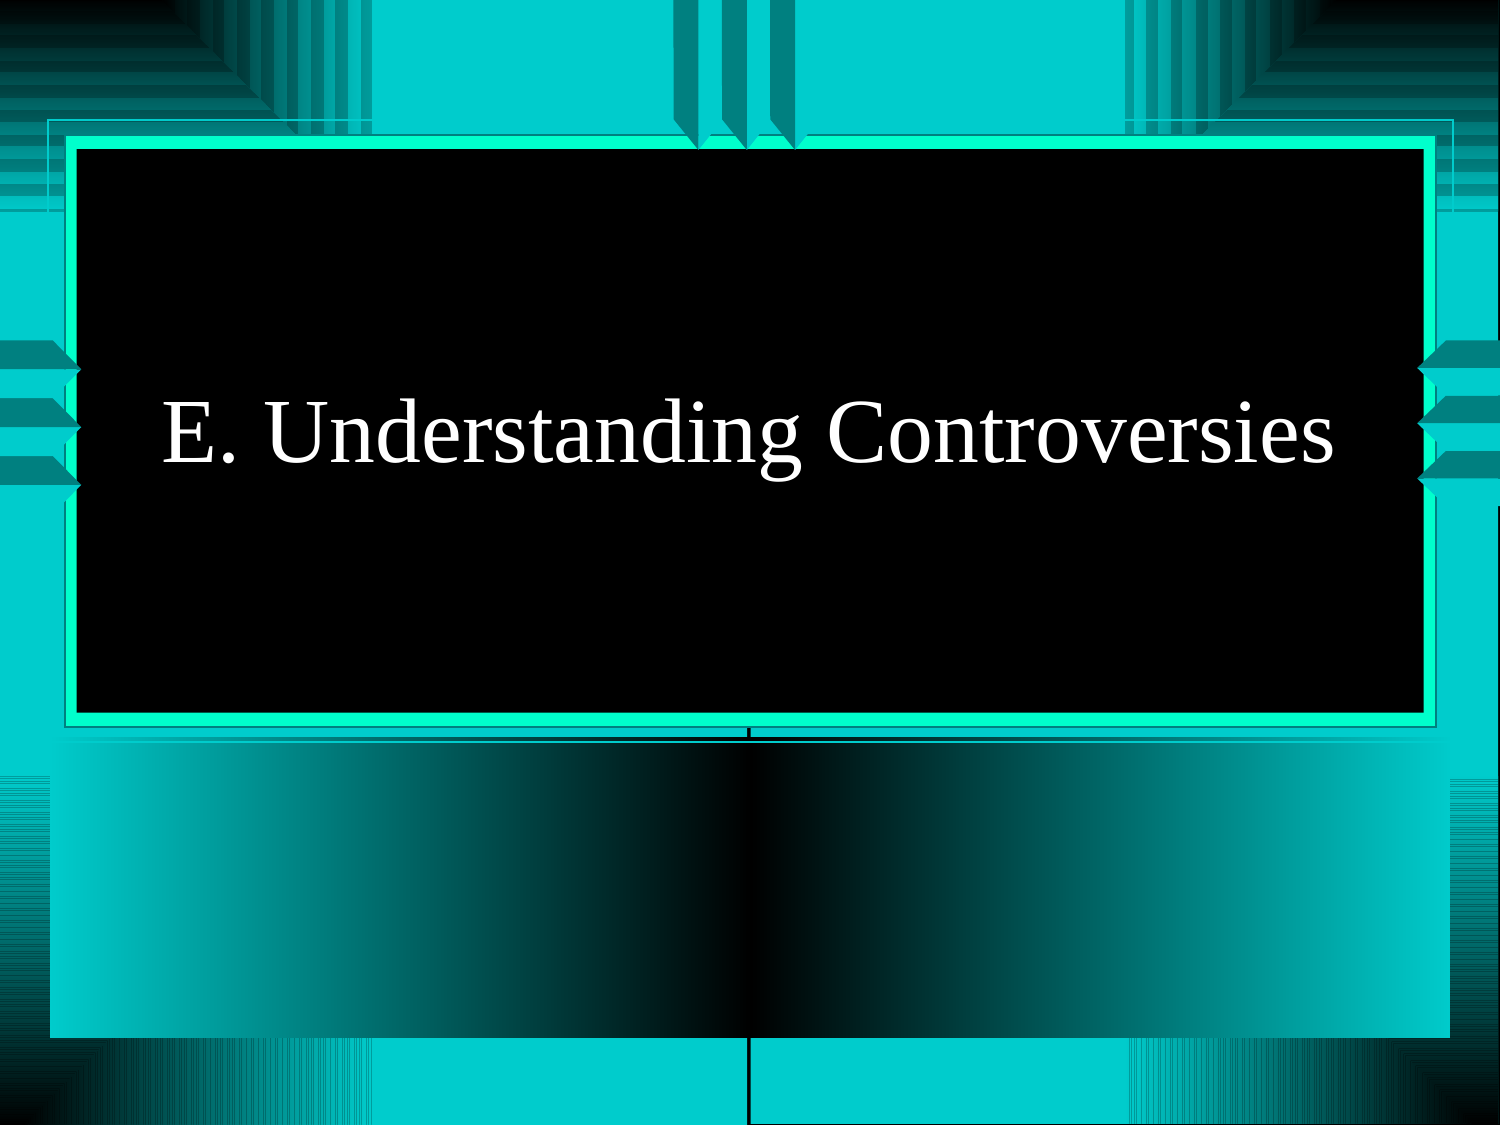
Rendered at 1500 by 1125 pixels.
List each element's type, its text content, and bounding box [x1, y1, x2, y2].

title E. Understanding Controversies [112, 337, 1388, 526]
